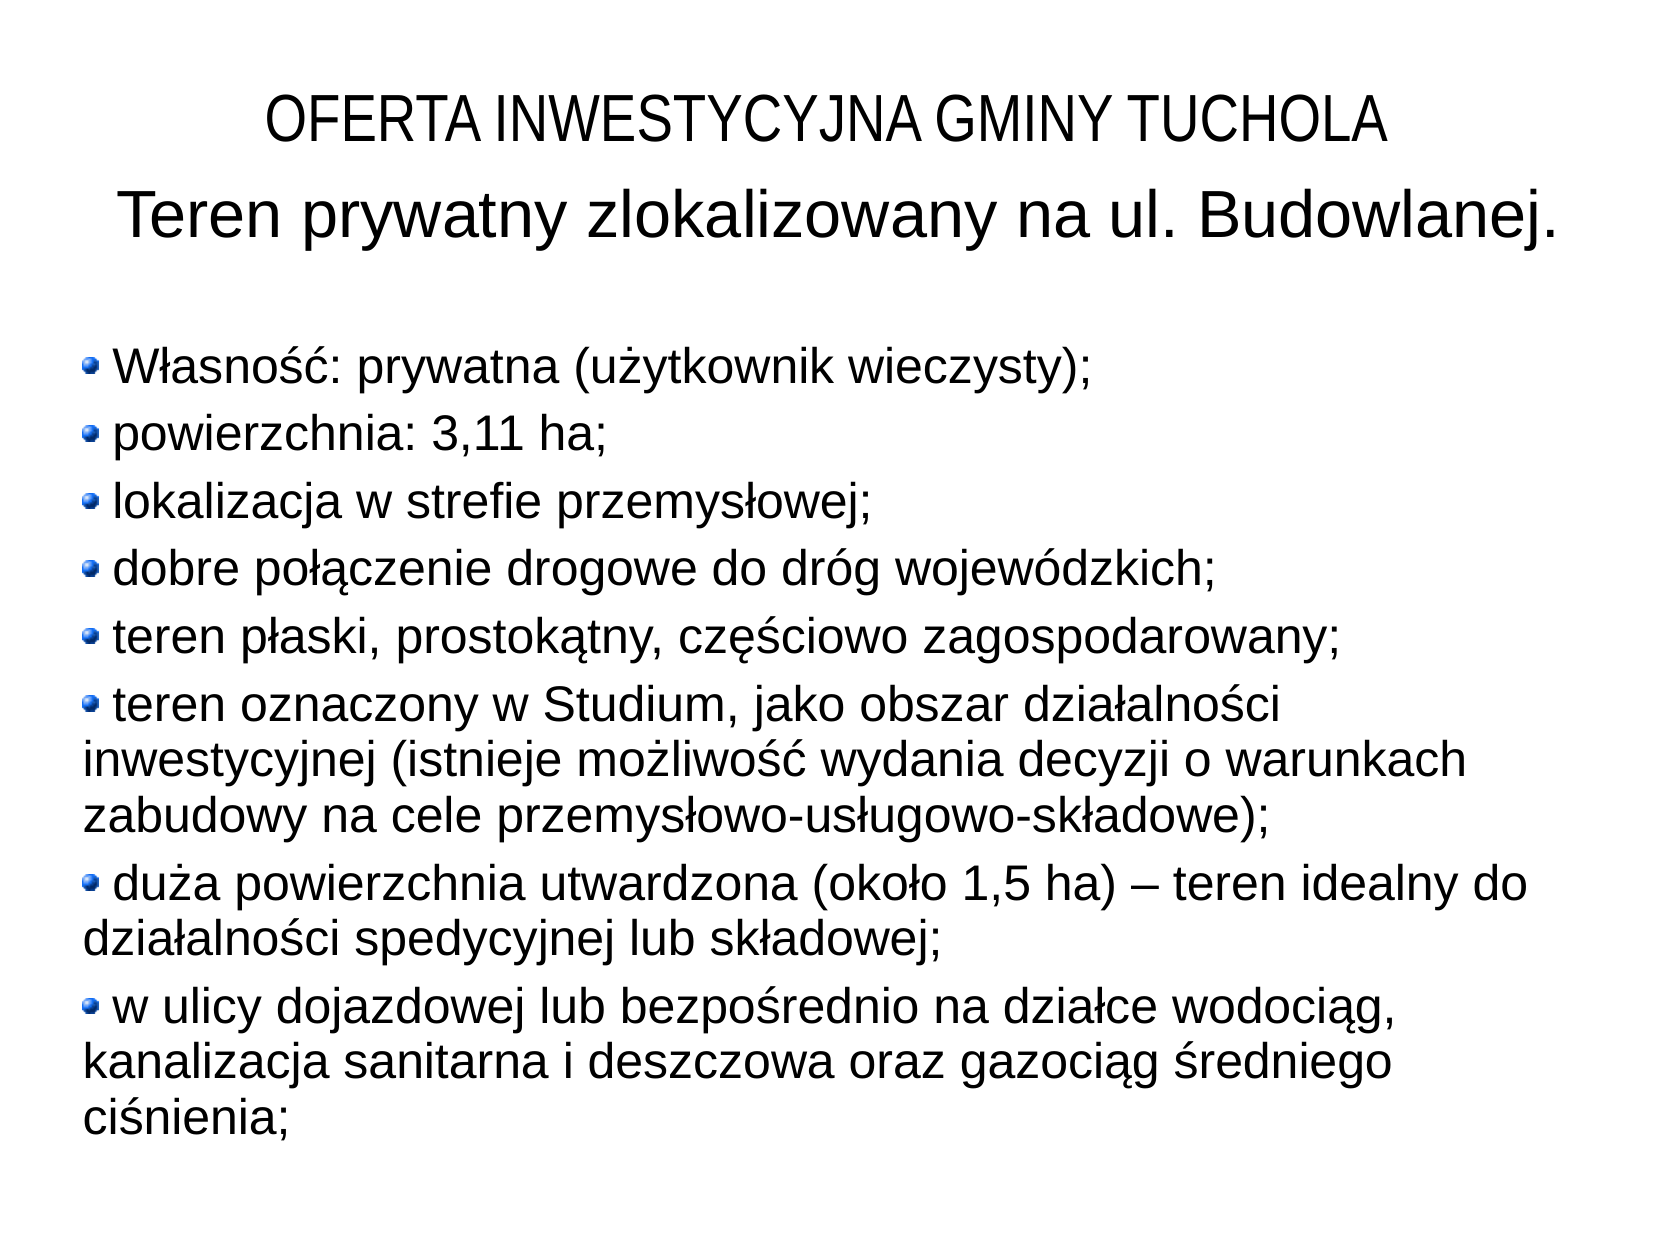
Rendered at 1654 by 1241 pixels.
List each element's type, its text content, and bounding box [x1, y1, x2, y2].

text_box Teren prywatny zlokalizowany na ul. Budowlanej. [82, 177, 1595, 304]
text_box Własność: prywatna (użytkownik wieczysty); powierzchnia: 3,11 ha; lokalizacja w strefie przemysłowej; dobre połączenie drogowe do dróg wojewódzkich; teren płaski, prostokątny, częściowo zagospodarowany; teren oznaczony w Studium, jako obszar działalności inwestycyjnej (istnieje możliwość wydania decyzji o warunkach zabudowy na cele przemysłowo-usługowo-składowe); duża powierzchnia utwardzona (około 1,5 ha) – teren idealny do działalności spedycyjnej lub składowej; w ulicy dojazdowej lub bezpośrednio na działce wodociąg, kanalizacja sanitarna i deszczowa oraz gazociąg średniego ciśnienia; [82, 315, 1536, 1231]
title OFERTA INWESTYCYJNA GMINY TUCHOLA [82, 56, 1571, 177]
